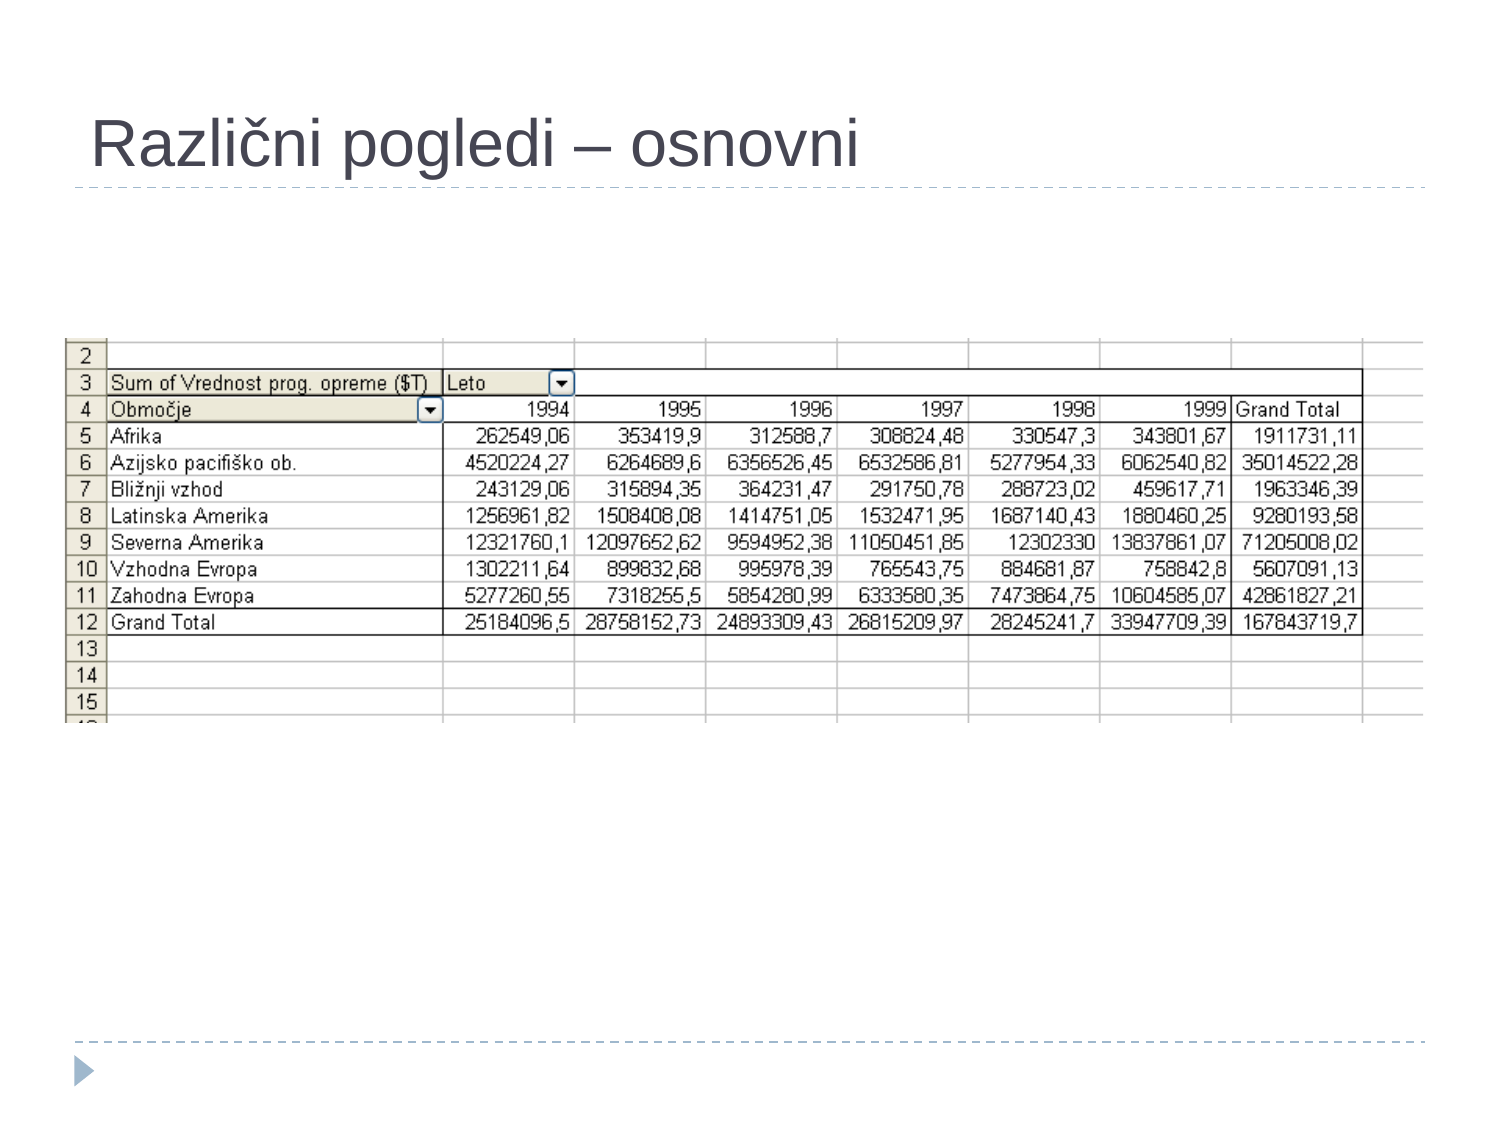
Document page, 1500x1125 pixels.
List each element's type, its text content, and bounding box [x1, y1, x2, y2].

picture [64, 338, 1424, 723]
title Različni pogledi – osnovni [75, 24, 1425, 188]
